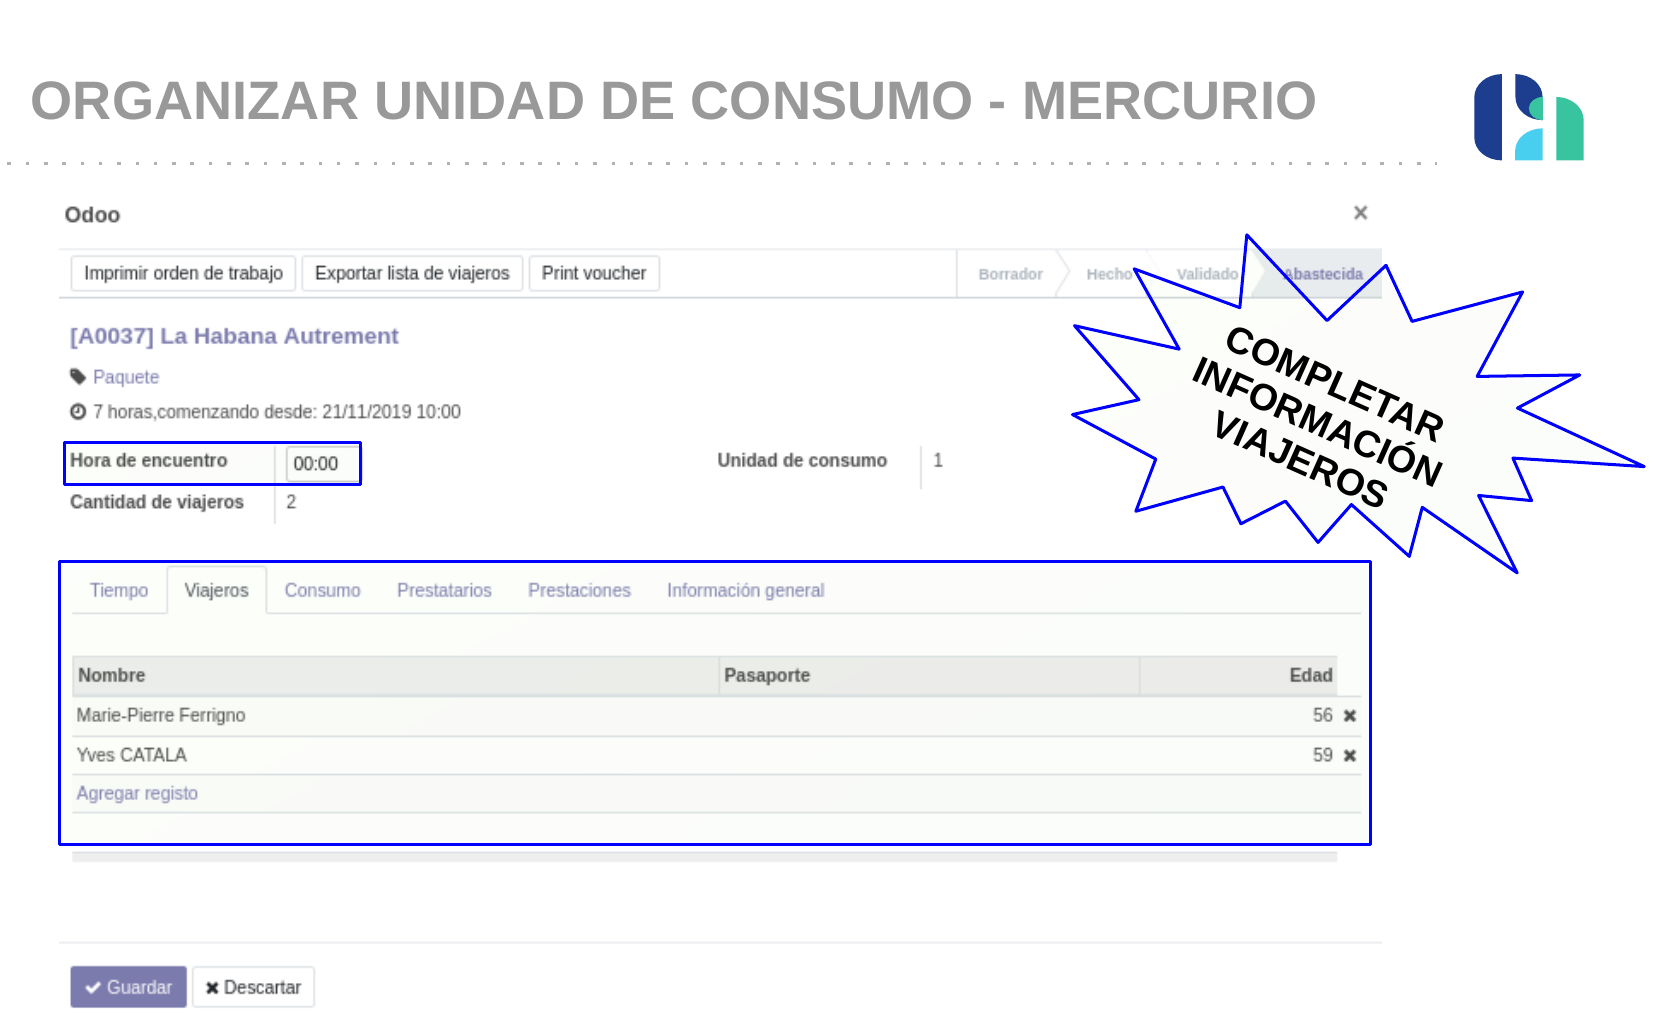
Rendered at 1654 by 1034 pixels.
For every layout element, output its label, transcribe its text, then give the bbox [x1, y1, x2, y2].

text_box [59, 561, 1371, 845]
text_box [64, 442, 361, 485]
text_box ORGANIZAR UNIDAD DE CONSUMO - MERCURIO [30, 59, 1335, 142]
picture [59, 188, 1382, 1015]
text_box COMPLETAR INFORMACIÓN VIAJEROS [1072, 234, 1645, 573]
picture [1474, 74, 1584, 161]
